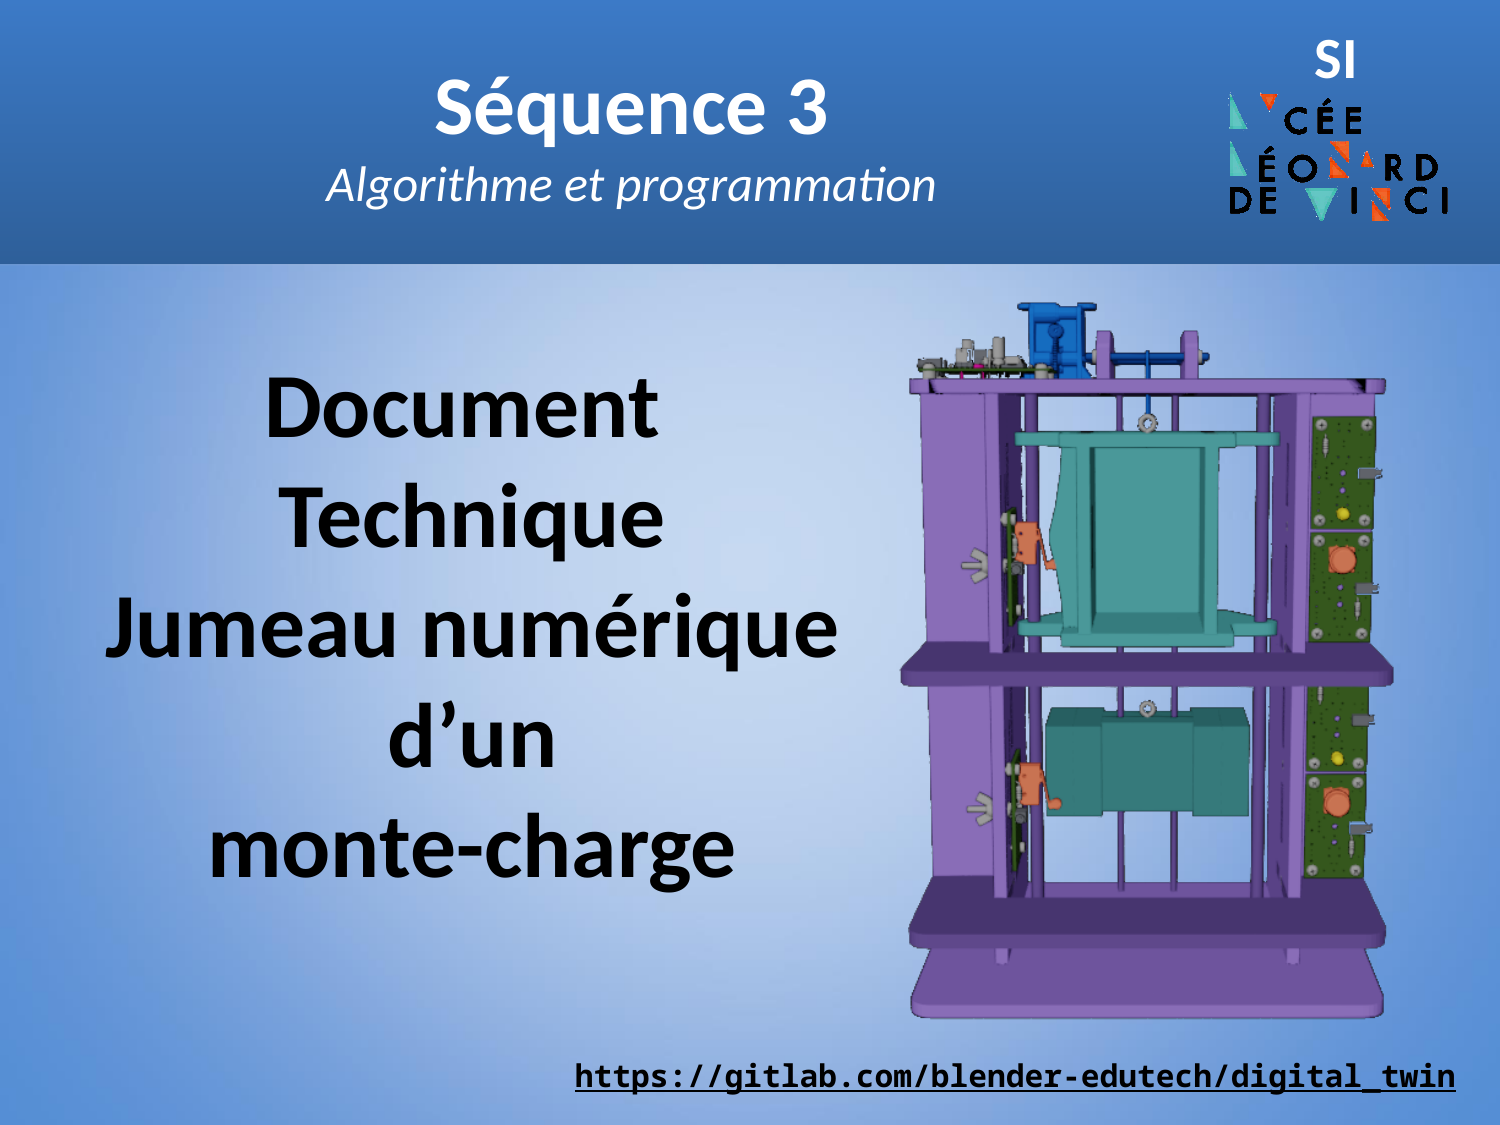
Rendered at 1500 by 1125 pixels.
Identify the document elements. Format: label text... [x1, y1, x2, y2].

picture [0, 264, 1500, 1125]
text_box https://gitlab.com/blender-edutech/digital_twin [554, 1052, 1477, 1099]
title Séquence 3 Algorithme et programmation [0, 0, 1500, 264]
picture [1224, 87, 1450, 224]
text_box SI [1226, 12, 1447, 87]
text_box Document Technique Jumeau numérique d’un monte-charge [35, 283, 910, 579]
